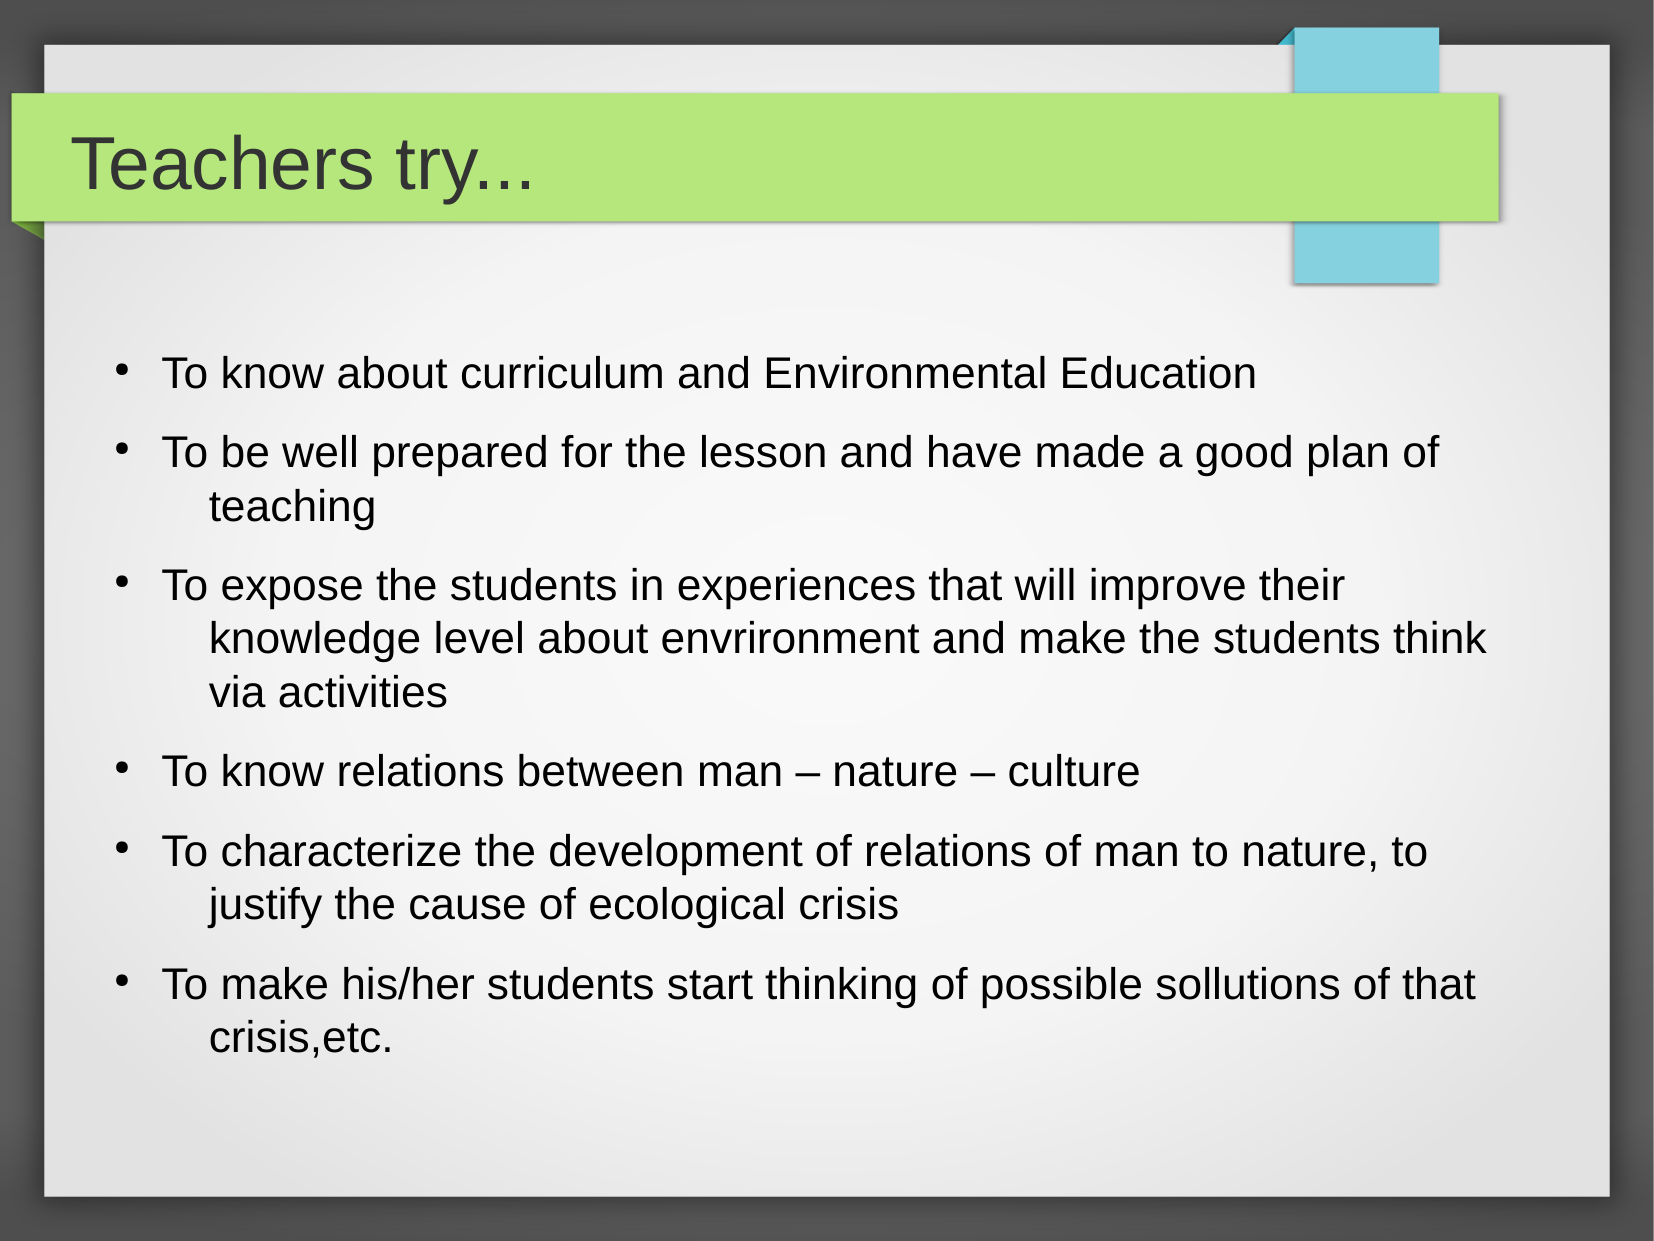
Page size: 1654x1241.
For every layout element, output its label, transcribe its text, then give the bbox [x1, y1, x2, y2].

list To know about curriculum and Environmental Education To be well prepared for the lesson and have made a good plan of teaching To expose the students in experiences that will improve their knowledge level about envrironment and make the students think via activities To know relations between man – nature – culture To characterize the development of relations of man to nature, to justify the cause of ecological crisis To make his/her students start thinking of possible sollutions of that crisis,etc. [82, 343, 1538, 1063]
title Teachers try... [70, 106, 1229, 213]
